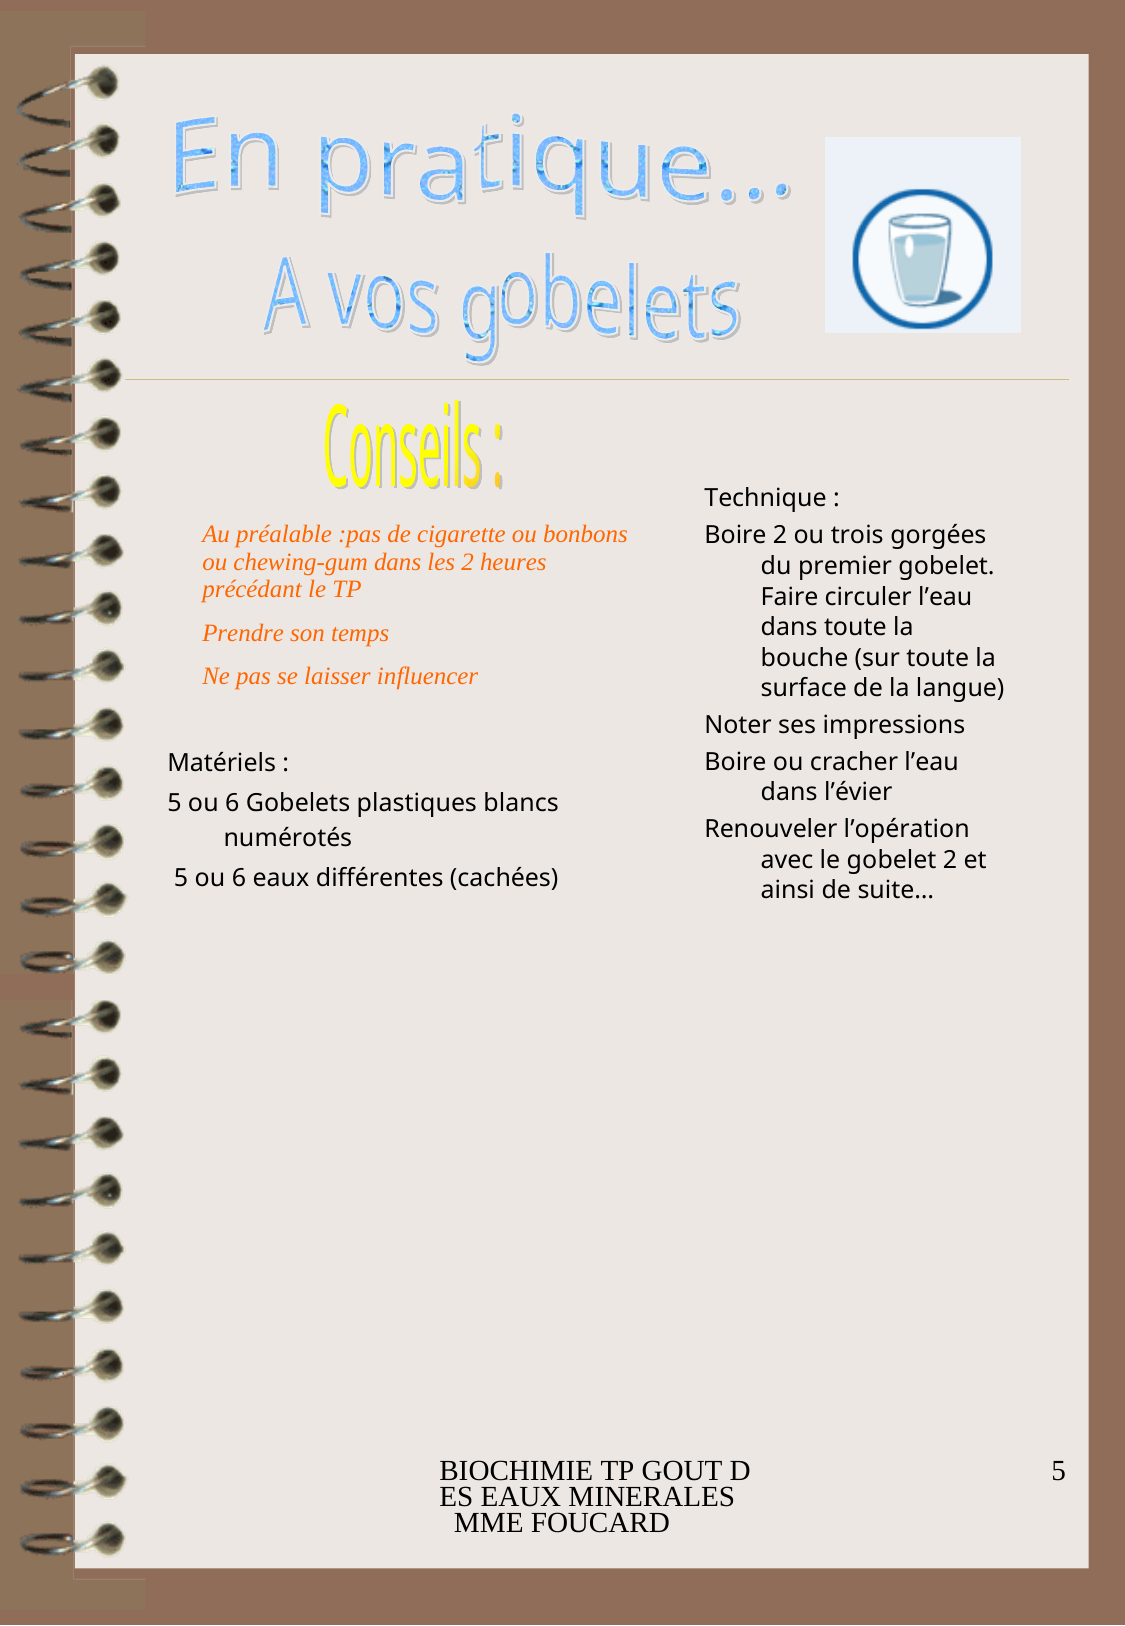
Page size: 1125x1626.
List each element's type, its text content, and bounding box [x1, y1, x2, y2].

text_box A vos gobelets [544, 251, 579, 330]
text_box A vos gobelets [500, 270, 535, 326]
text_box Conseils : [376, 424, 395, 486]
text_box En pratique... [382, 141, 415, 196]
text_box En pratique... [473, 122, 501, 190]
text_box A vos gobelets [628, 261, 635, 337]
text_box Conseils : [400, 424, 416, 488]
text_box A vos gobelets [326, 271, 363, 326]
text_box Conseils : [324, 403, 348, 488]
text_box En pratique... [174, 115, 216, 194]
text_box Conseils : [419, 424, 439, 488]
text_box A vos gobelets [710, 280, 738, 337]
text_box Conseils : [463, 424, 480, 488]
text_box A vos gobelets [409, 279, 437, 335]
text_box En pratique... [511, 132, 521, 187]
text_box Technique : Boire 2 ou trois gorgées du premier gobelet. Faire circuler l’eau dans toute la bouche (sur toute la surface de la langue) Noter ses impressions Boire ou cracher l’eau dans l’évier Renouveler l’opération avec le gobelet 2 et ainsi de suite… [674, 474, 1038, 1113]
text_box A vos gobelets [262, 256, 308, 332]
picture [825, 137, 1021, 333]
text_box En pratique... [230, 131, 277, 187]
text_box En pratique... [600, 140, 647, 199]
text_box En pratique... [419, 145, 464, 201]
picture [0, 11, 146, 974]
text_box Matériels : 5 ou 6 Gobelets plastiques blancs numérotés 5 ou 6 eaux différentes (cachées) [137, 737, 674, 938]
text_box Conseils : [454, 399, 459, 486]
text_box En pratique... [320, 135, 369, 215]
text_box En pratique... [660, 145, 708, 202]
text_box A vos gobelets [586, 279, 619, 335]
text_box En pratique... [534, 135, 584, 217]
picture [0, 1000, 146, 1610]
text_box Conseils : [444, 425, 448, 486]
text_box Au préalable :pas de cigarette ou bonbons ou chewing-gum dans les 2 heures précédant le TP Prendre son temps Ne pas se laisser influencer [187, 512, 663, 698]
text_box A vos gobelets [644, 285, 678, 340]
text_box Conseils : [350, 424, 371, 488]
text_box A vos gobelets [461, 284, 496, 363]
text_box A vos gobelets [366, 274, 402, 330]
text_box A vos gobelets [682, 273, 706, 340]
